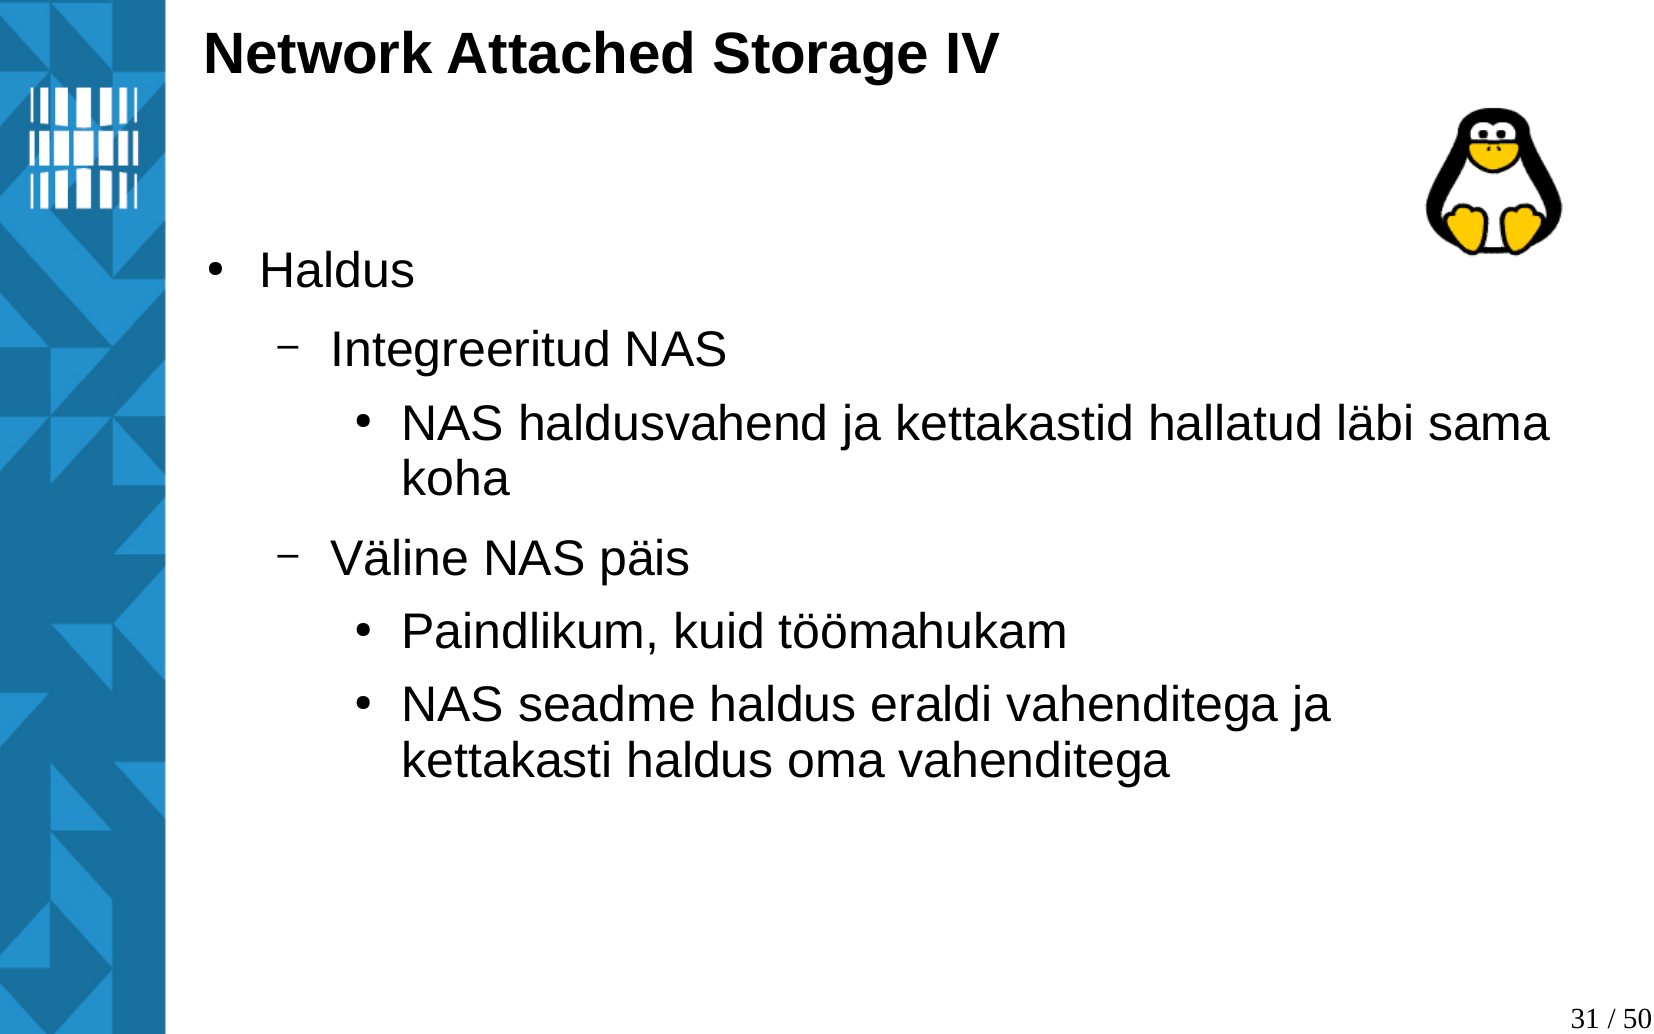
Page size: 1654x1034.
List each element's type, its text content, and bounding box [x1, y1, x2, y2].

picture [1378, 64, 1607, 272]
title Network Attached Storage IV [203, 11, 1487, 95]
list Haldus Integreeritud NAS NAS haldusvahend ja kettakastid hallatud läbi sama koha Väline NAS päis Paindlikum, kuid töömahukam NAS seadme haldus eraldi vahenditega ja kettakasti haldus oma vahenditega [188, 241, 1552, 924]
